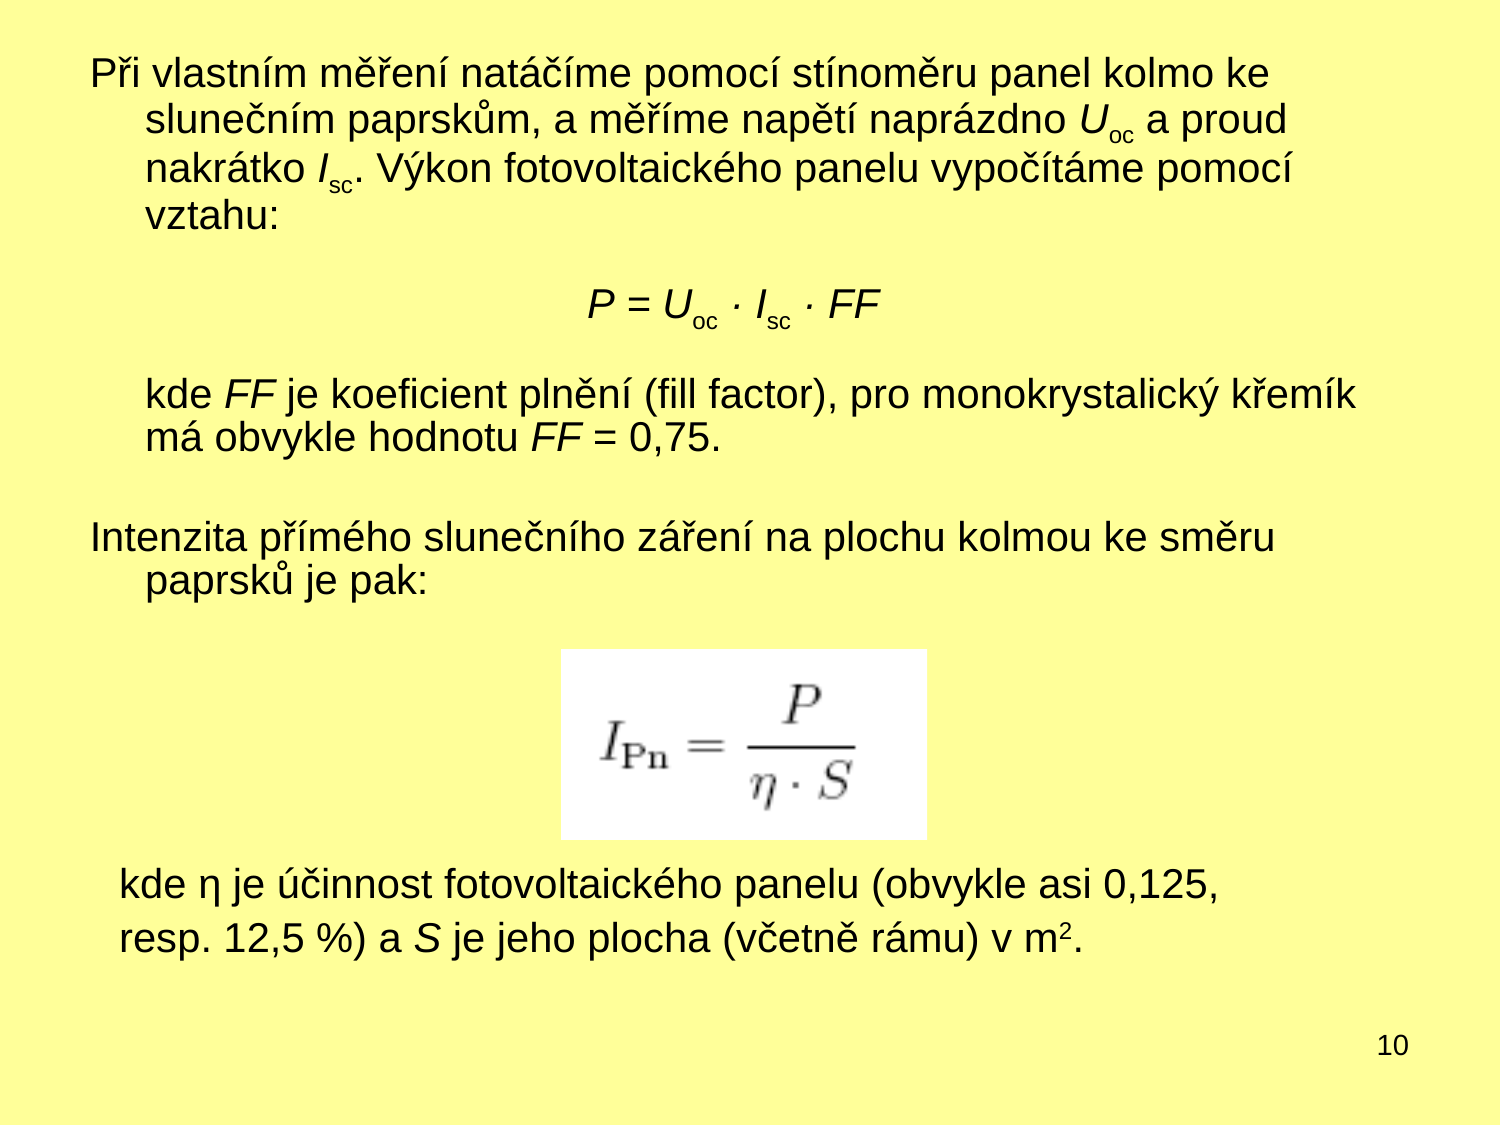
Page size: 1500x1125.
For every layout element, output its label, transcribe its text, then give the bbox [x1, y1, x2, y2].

text_box Při vlastním měření natáčíme pomocí stínoměru panel kolmo ke slunečním paprskům, a měříme napětí naprázdno Uoc a proud nakrátko Isc. Výkon fotovoltaického panelu vypočítáme pomocí vztahu: P = Uoc · Isc · FF kde FF je koeficient plnění (fill factor), pro monokrystalický křemík má obvykle hodnotu FF = 0,75. Intenzita přímého slunečního záření na plochu kolmou ke směru paprsků je pak: [75, 45, 1426, 591]
text_box kde η je účinnost fotovoltaického panelu (obvykle asi 0,125, resp. 12,5 %) a S je jeho plocha (včetně rámu) v m2. [104, 856, 1500, 1004]
picture [561, 649, 928, 840]
